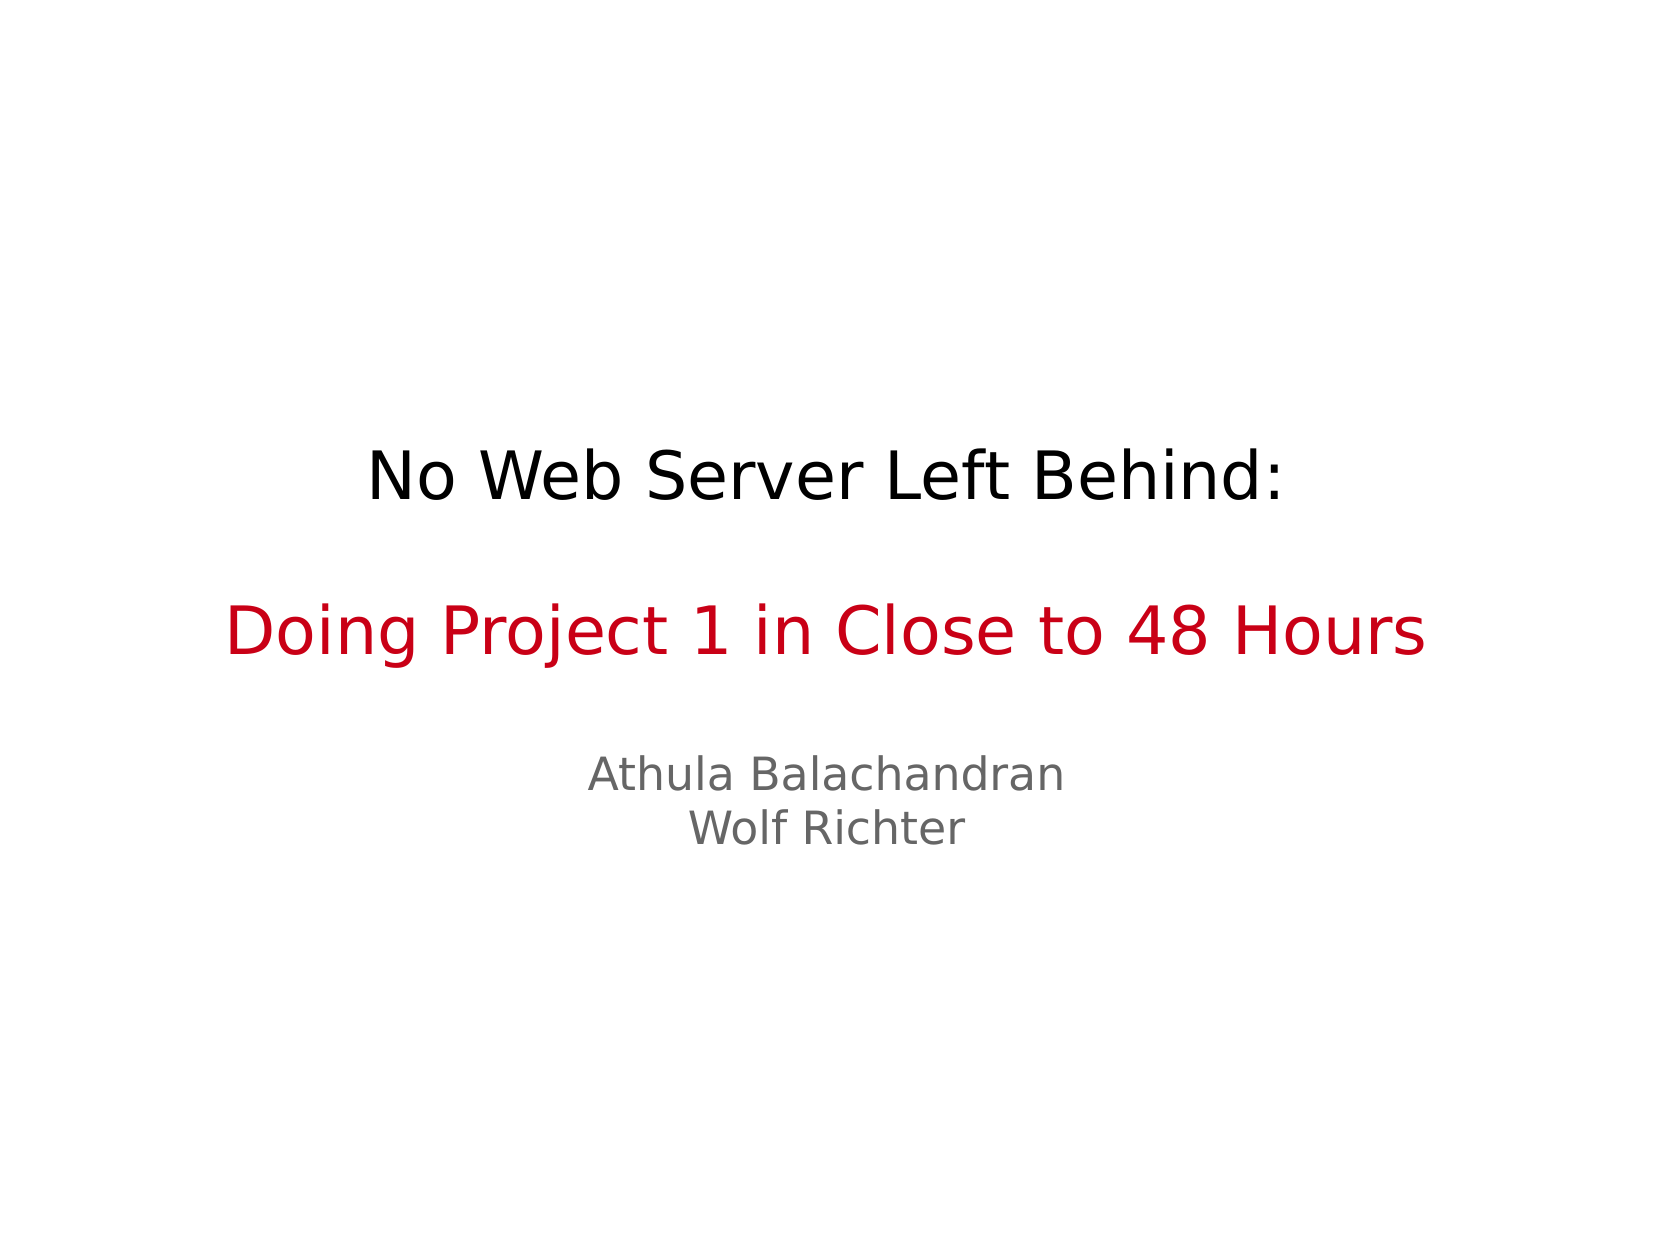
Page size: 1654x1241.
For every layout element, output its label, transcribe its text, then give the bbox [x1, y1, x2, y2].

subtitle No Web Server Left Behind: Doing Project 1 in Close to 48 Hours Athula Balachandran Wolf Richter [82, 56, 1571, 1102]
